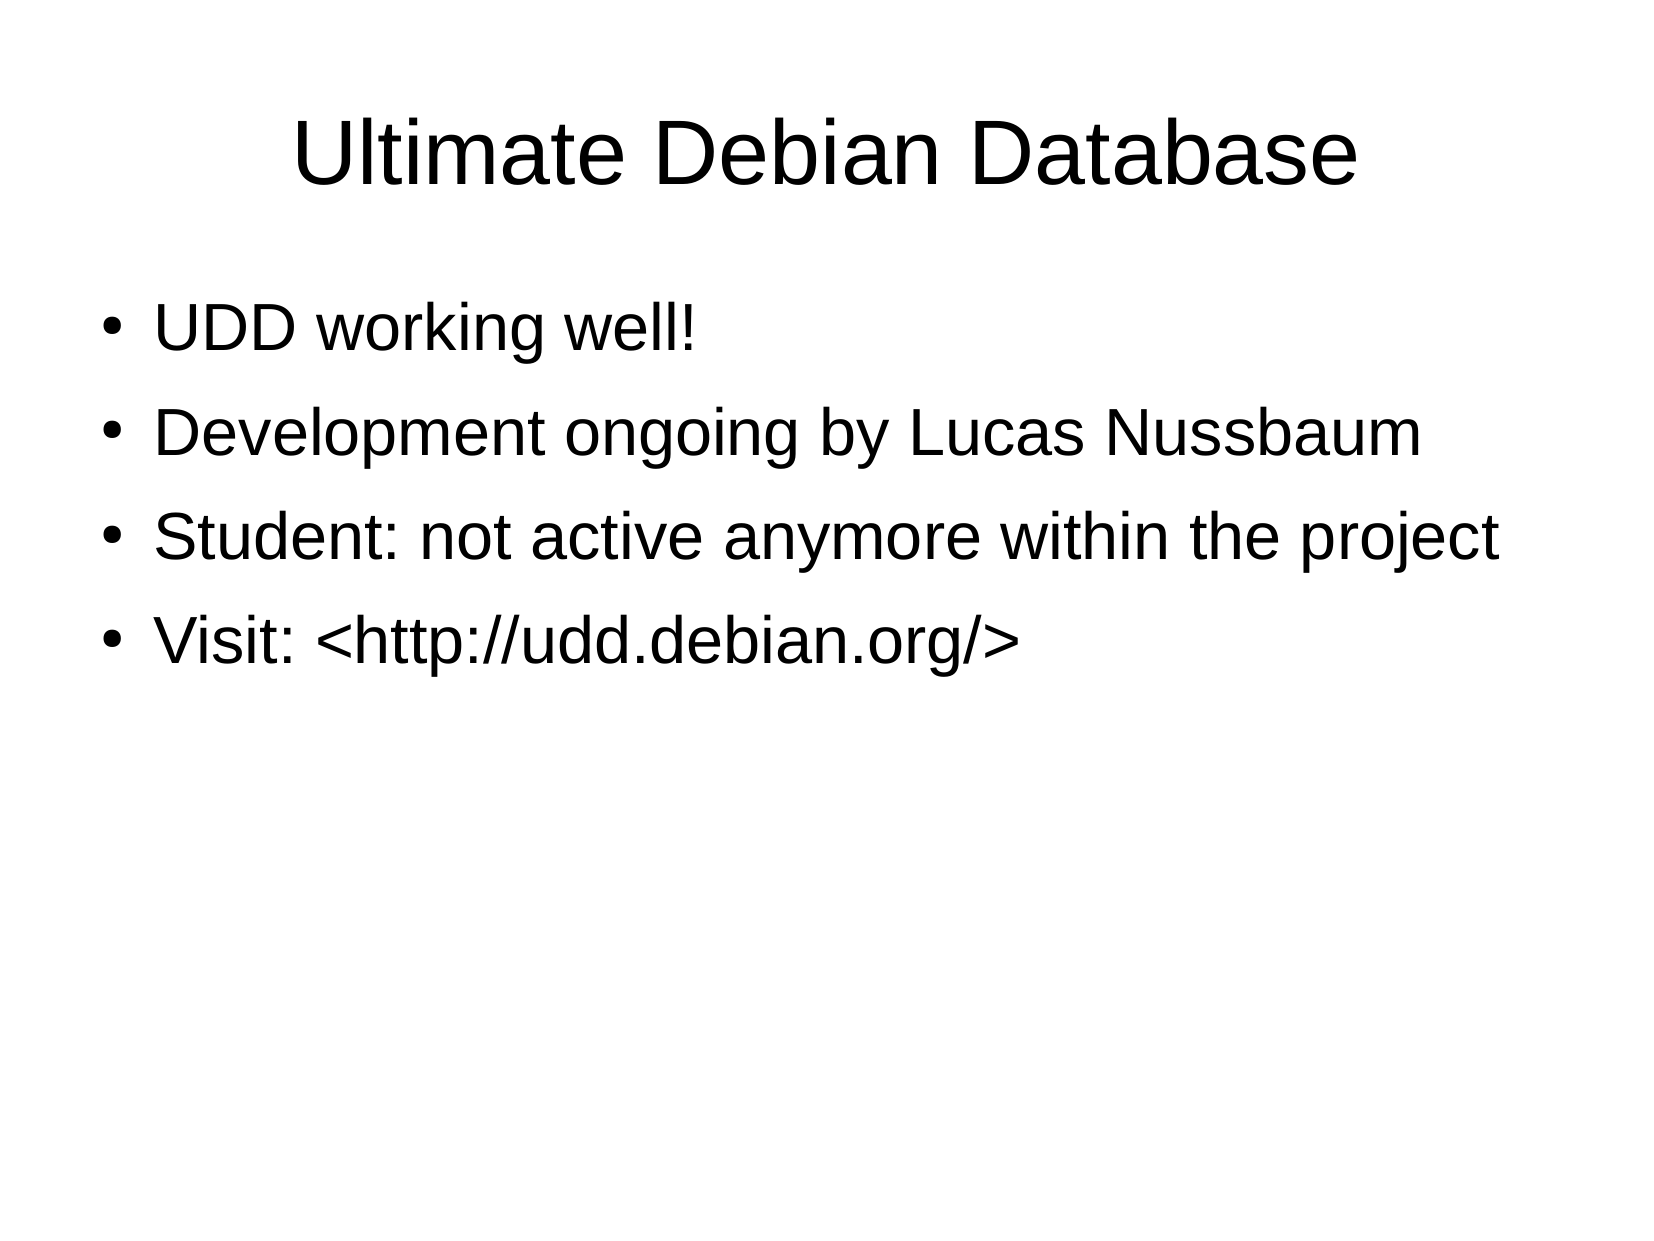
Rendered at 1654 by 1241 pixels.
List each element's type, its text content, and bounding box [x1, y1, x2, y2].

list UDD working well! Development ongoing by Lucas Nussbaum Student: not active anymore within the project Visit: <http://udd.debian.org/> [82, 290, 1571, 1109]
title Ultimate Debian Database [82, 49, 1571, 257]
